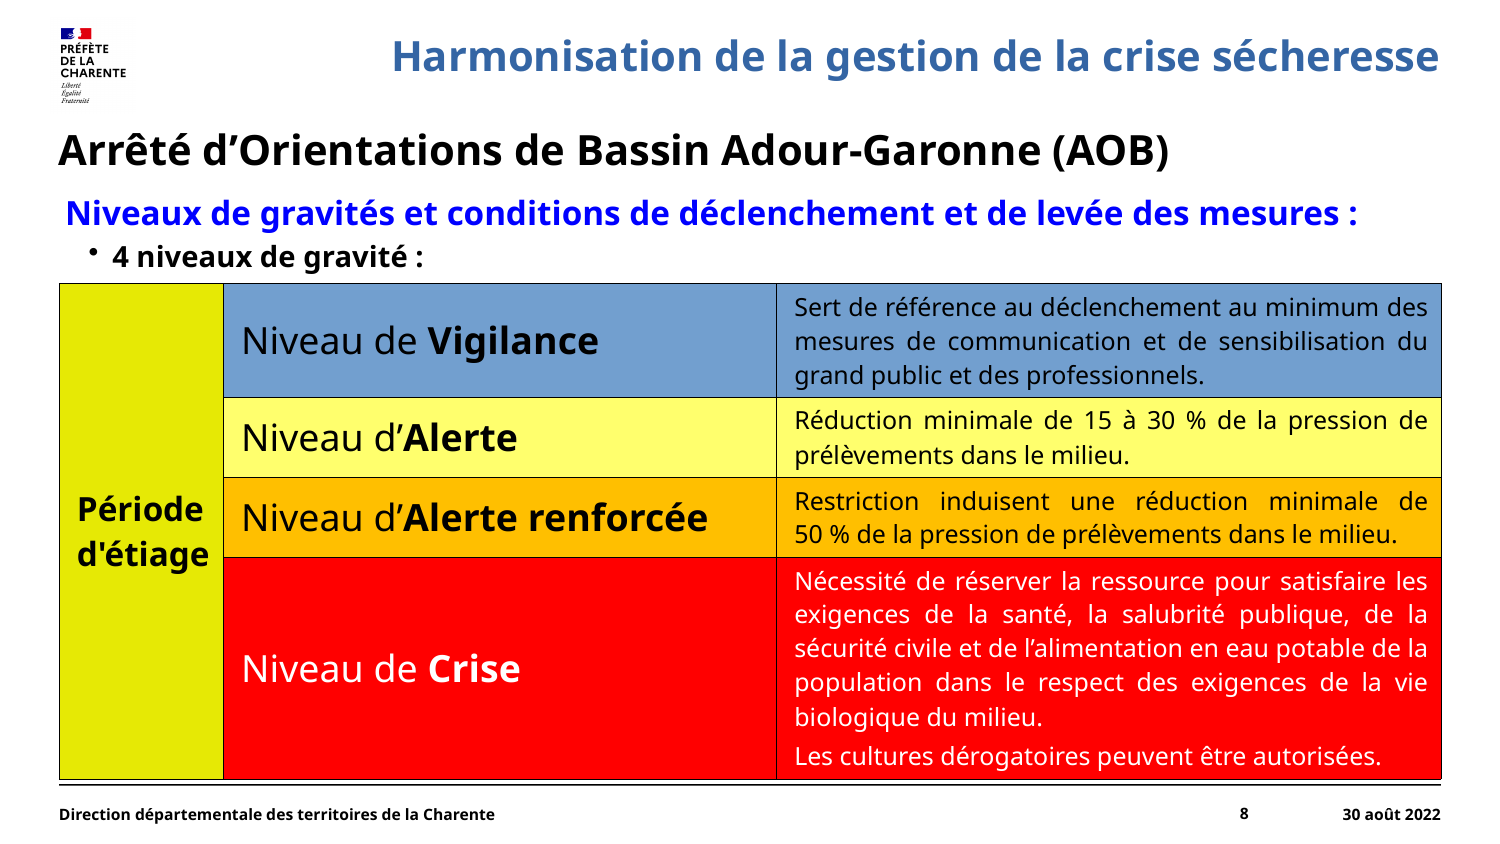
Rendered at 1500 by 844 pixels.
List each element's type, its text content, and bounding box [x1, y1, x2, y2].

text_box 30 août 2022 [1249, 784, 1442, 844]
table_header Sert de référence au déclenchement au minimum des mesures de communication et de sensibilisation du grand public et des professionnels. [777, 284, 1441, 397]
list Harmonisation de la gestion de la crise sécheresse [224, 29, 1441, 89]
table_cell Niveau de Crise [224, 558, 776, 779]
footer Direction départementale des territoires de la Charente [59, 784, 1027, 844]
list Niveaux de gravités et conditions de déclenchement et de levée des mesures : 4 niveaux de gravité : [59, 177, 1453, 284]
table_cell Niveau d’Alerte [224, 398, 776, 477]
table_header Période d'étiage [60, 284, 223, 779]
picture [50, 17, 136, 114]
slide_number <numéro> [1027, 784, 1249, 844]
table_cell Niveau d’Alerte renforcée [224, 478, 776, 557]
table_header Niveau de Vigilance [224, 284, 776, 397]
title Arrêté d’Orientations de Bassin Adour-Garonne (AOB) [59, 129, 1430, 177]
table_cell Restriction induisent une réduction minimale de 50 % de la pression de prélèvements dans le milieu. [777, 478, 1441, 557]
table_cell Nécessité de réserver la ressource pour satisfaire les exigences de la santé, la salubrité publique, de la sécurité civile et de l’alimentation en eau potable de la population dans le respect des exigences de la vie biologique du milieu. Les cultures dérogatoires peuvent être autorisées. [777, 558, 1441, 779]
table_cell Réduction minimale de 15 à 30 % de la pression de prélèvements dans le milieu. [777, 398, 1441, 477]
